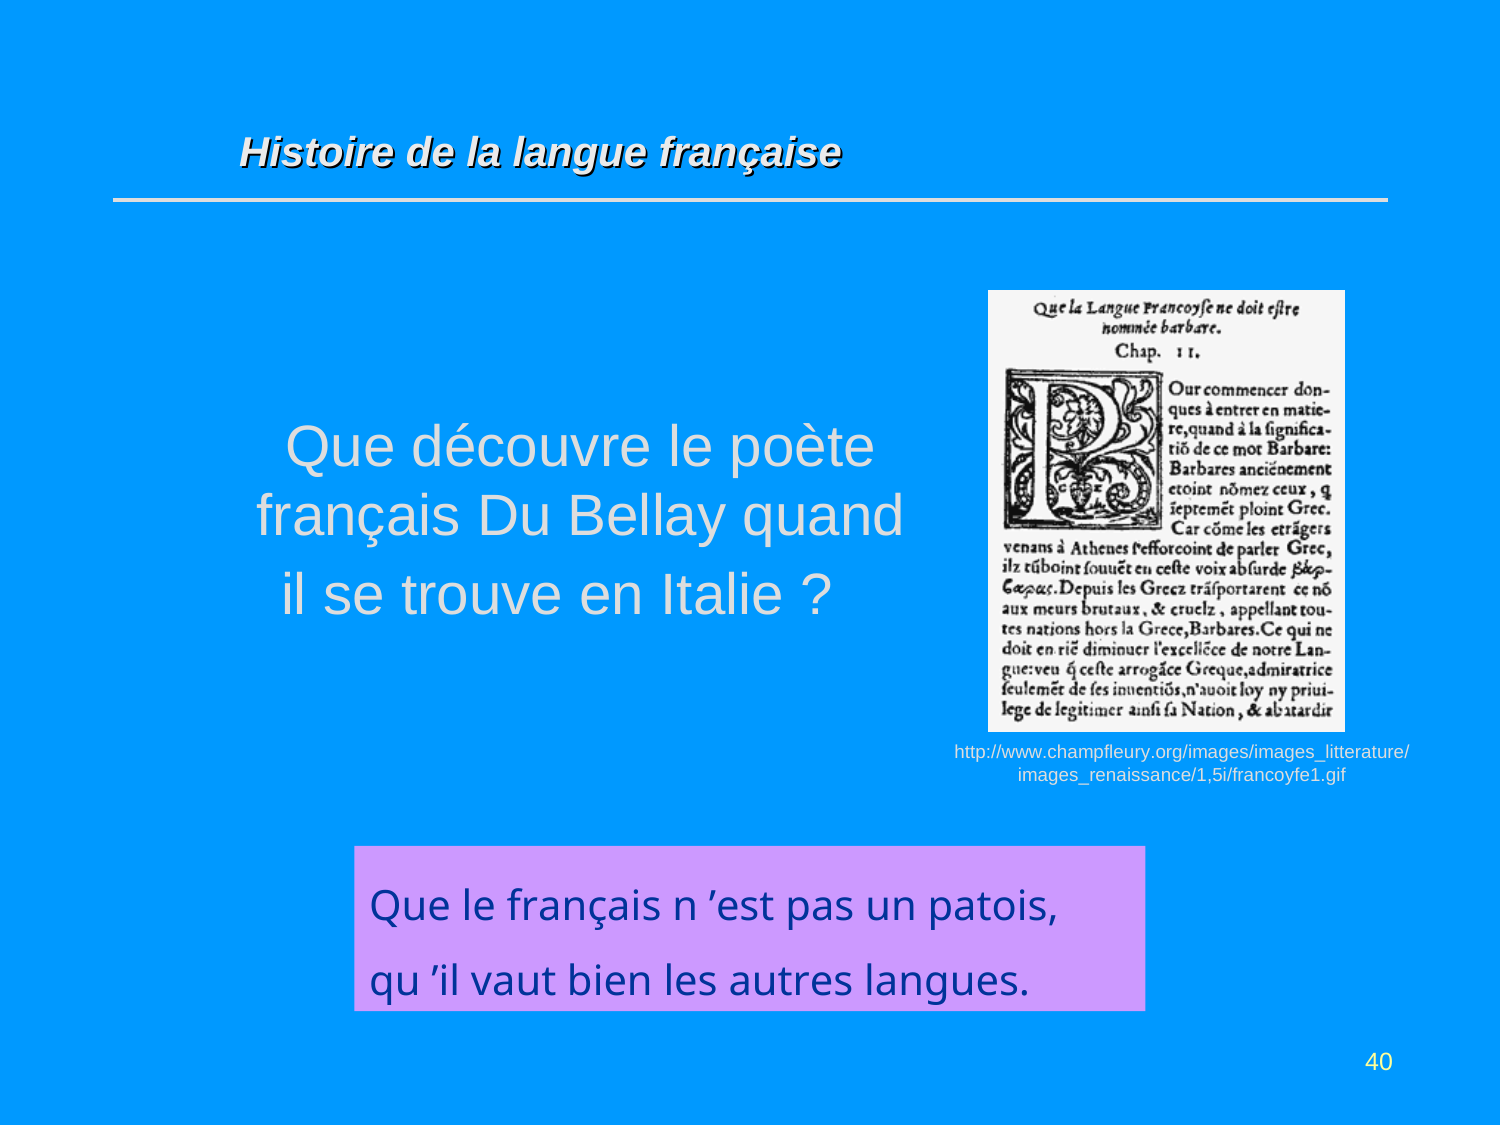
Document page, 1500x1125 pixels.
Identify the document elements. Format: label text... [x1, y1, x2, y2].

picture [988, 290, 1345, 731]
text_box http://www.champfleury.org/images/images_litterature/images_renaissance/1,5i/francoyfe1.gif [924, 731, 1439, 793]
text_box Que le français n ’est pas un patois, qu ’il vaut bien les autres langues. [354, 845, 1146, 1012]
text_box Que découvre le poète français Du Bellay quand il se trouve en Italie ? [237, 399, 925, 636]
text_box Histoire de la langue française [224, 116, 858, 183]
